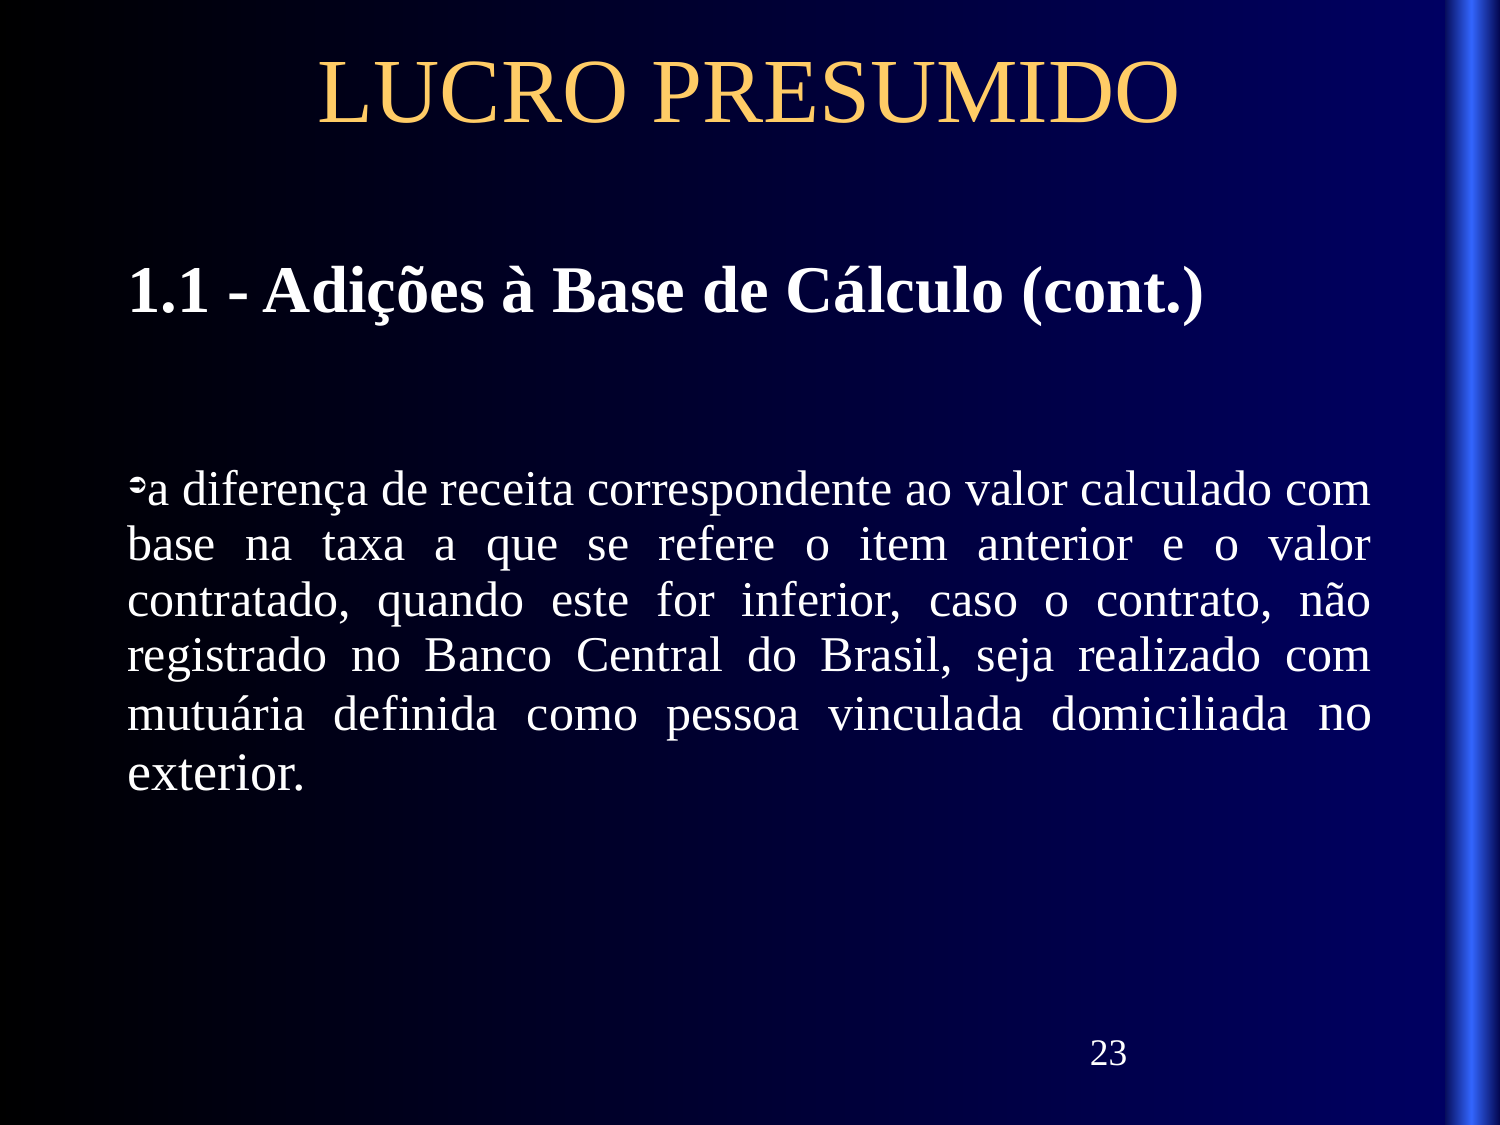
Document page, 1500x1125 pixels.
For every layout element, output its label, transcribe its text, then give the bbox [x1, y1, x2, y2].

text_box 1.1 - Adições à Base de Cálculo (cont.) a diferença de receita correspondente ao valor calculado com base na taxa a que se refere o item anterior e o valor contratado, quando este for inferior, caso o contrato, não registrado no Banco Central do Brasil, seja realizado com mutuária definida como pessoa vinculada domiciliada no exterior. [112, 246, 1388, 922]
title LUCRO PRESUMIDO [112, 23, 1388, 211]
